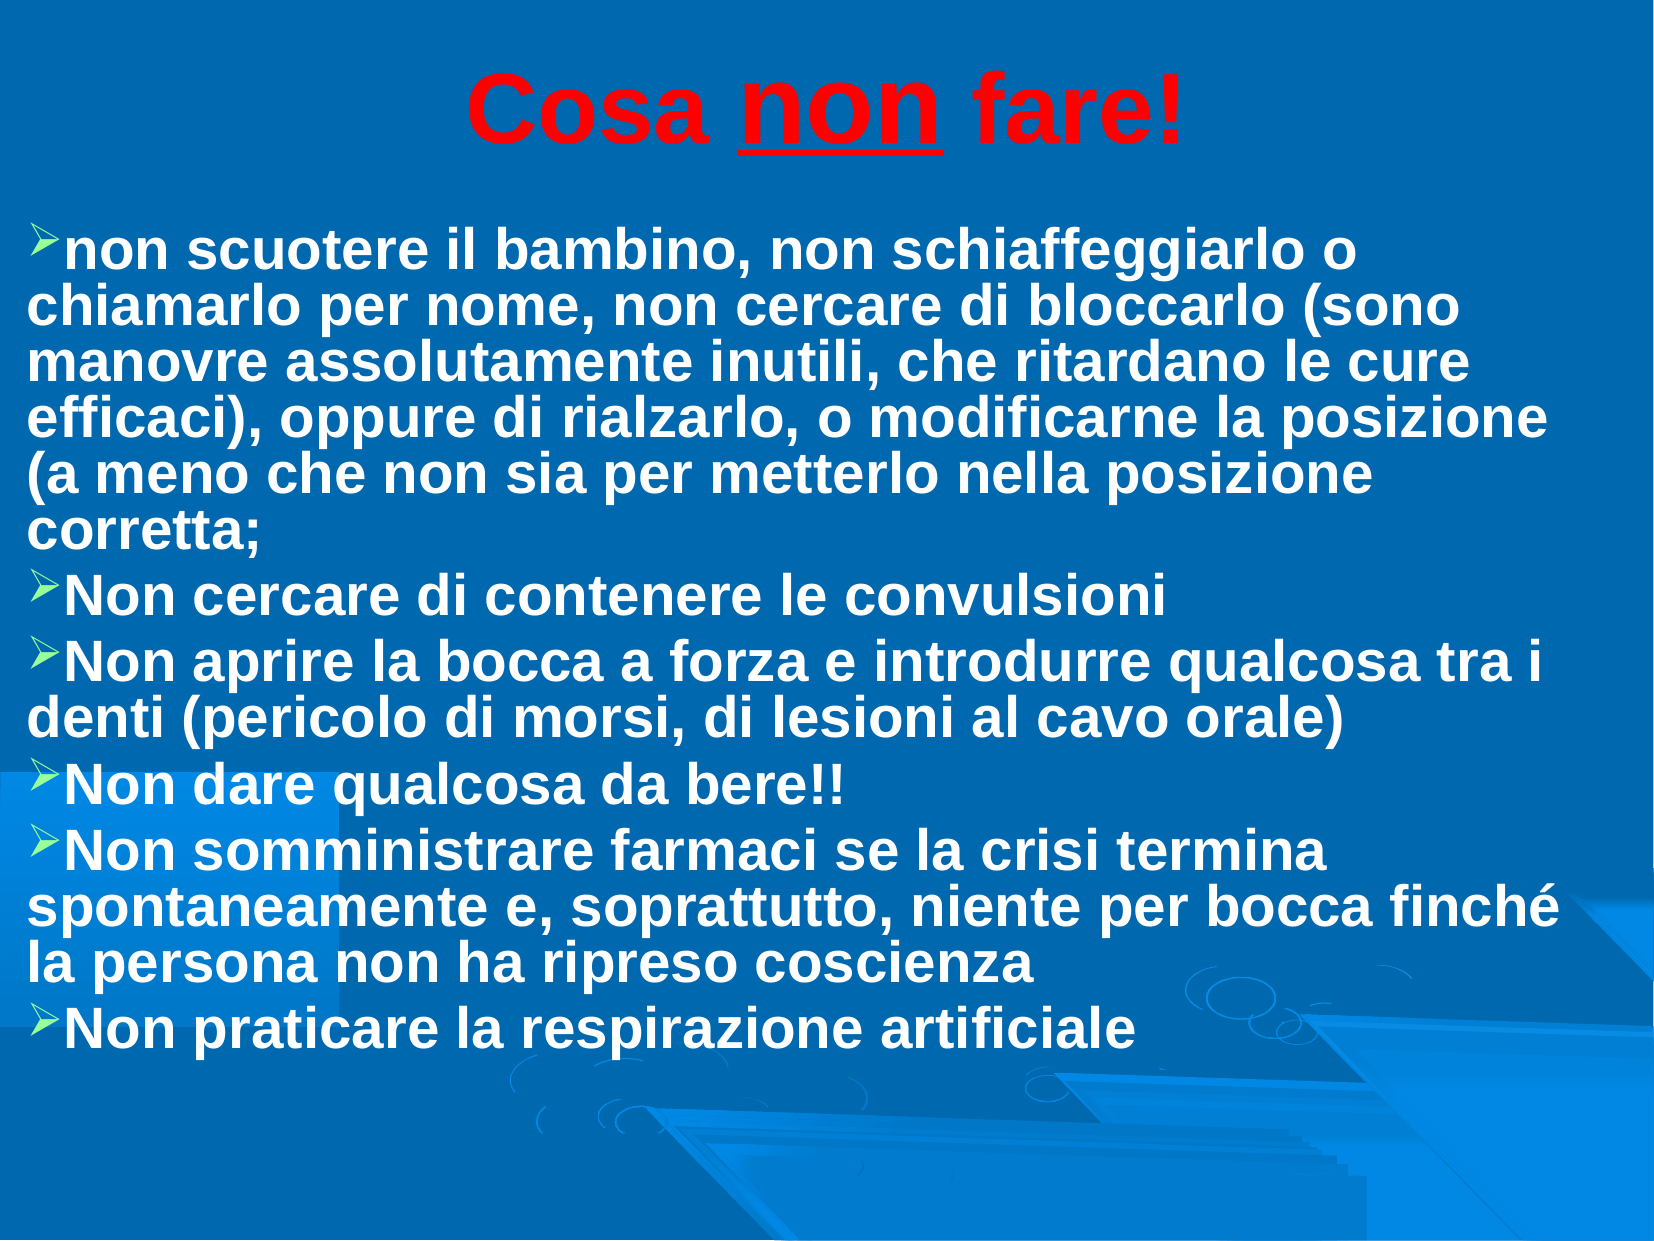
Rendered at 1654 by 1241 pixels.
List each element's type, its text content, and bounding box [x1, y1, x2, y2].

title Cosa non fare! [82, 23, 1571, 130]
text_box non scuotere il bambino, non schiaffeggiarlo o chiamarlo per nome, non cercare di bloccarlo (sono manovre assolutamente inutili, che ritardano le cure efficaci), oppure di rialzarlo, o modificarne la posizione (a meno che non sia per metterlo nella posizione corretta; Non cercare di contenere le convulsioni Non aprire la bocca a forza e introdurre qualcosa tra i denti (pericolo di morsi, di lesioni al cavo orale) Non dare qualcosa da bere!! Non somministrare farmaci se la crisi termina spontaneamente e, soprattutto, niente per bocca finché la persona non ha ripreso coscienza Non praticare la respirazione artificiale [11, 156, 1607, 1028]
